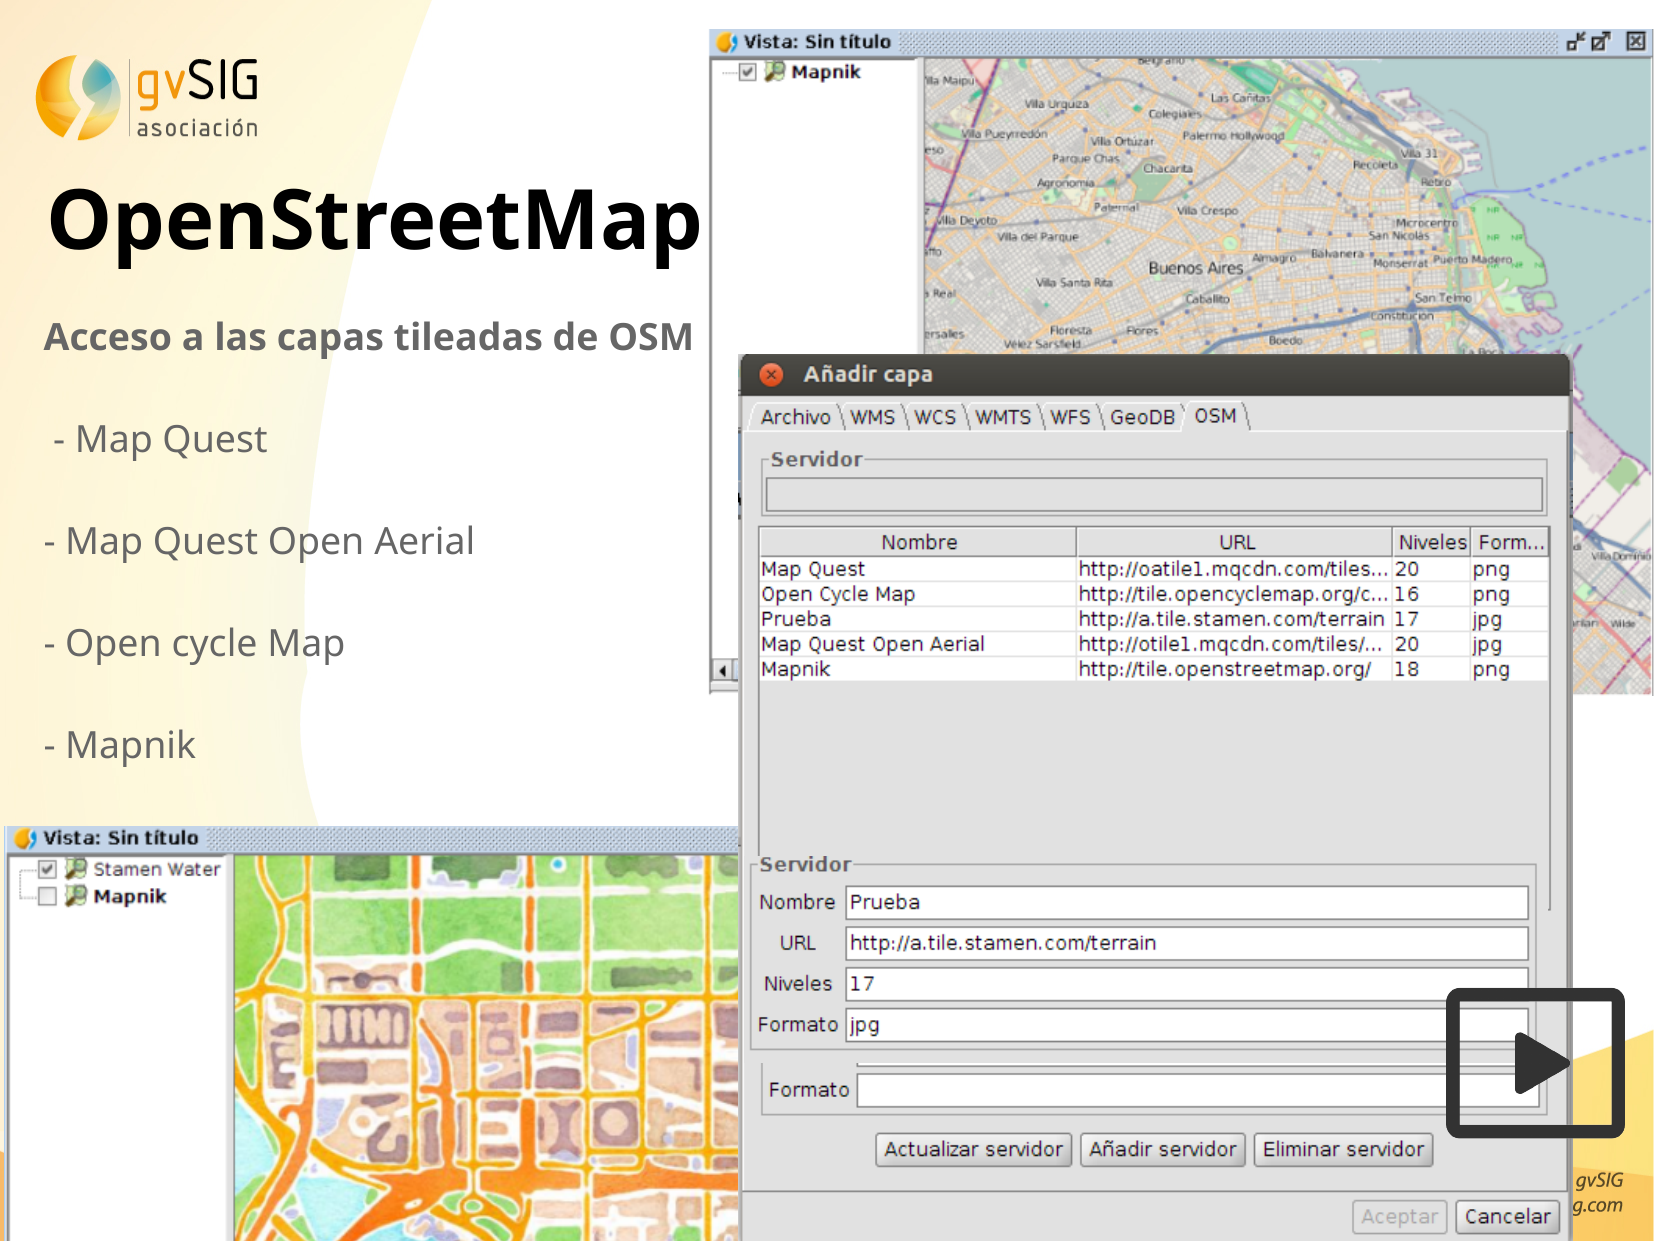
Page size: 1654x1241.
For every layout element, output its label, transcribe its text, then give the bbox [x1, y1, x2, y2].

title OpenStreetMap [46, 170, 708, 265]
text_box Acceso a las capas tileadas de OSM - Map Quest - Map Quest Open Aerial - Open cycle Map - Mapnik Permite añadir nuevos servidores [28, 302, 738, 826]
picture [0, 0, 1654, 1241]
